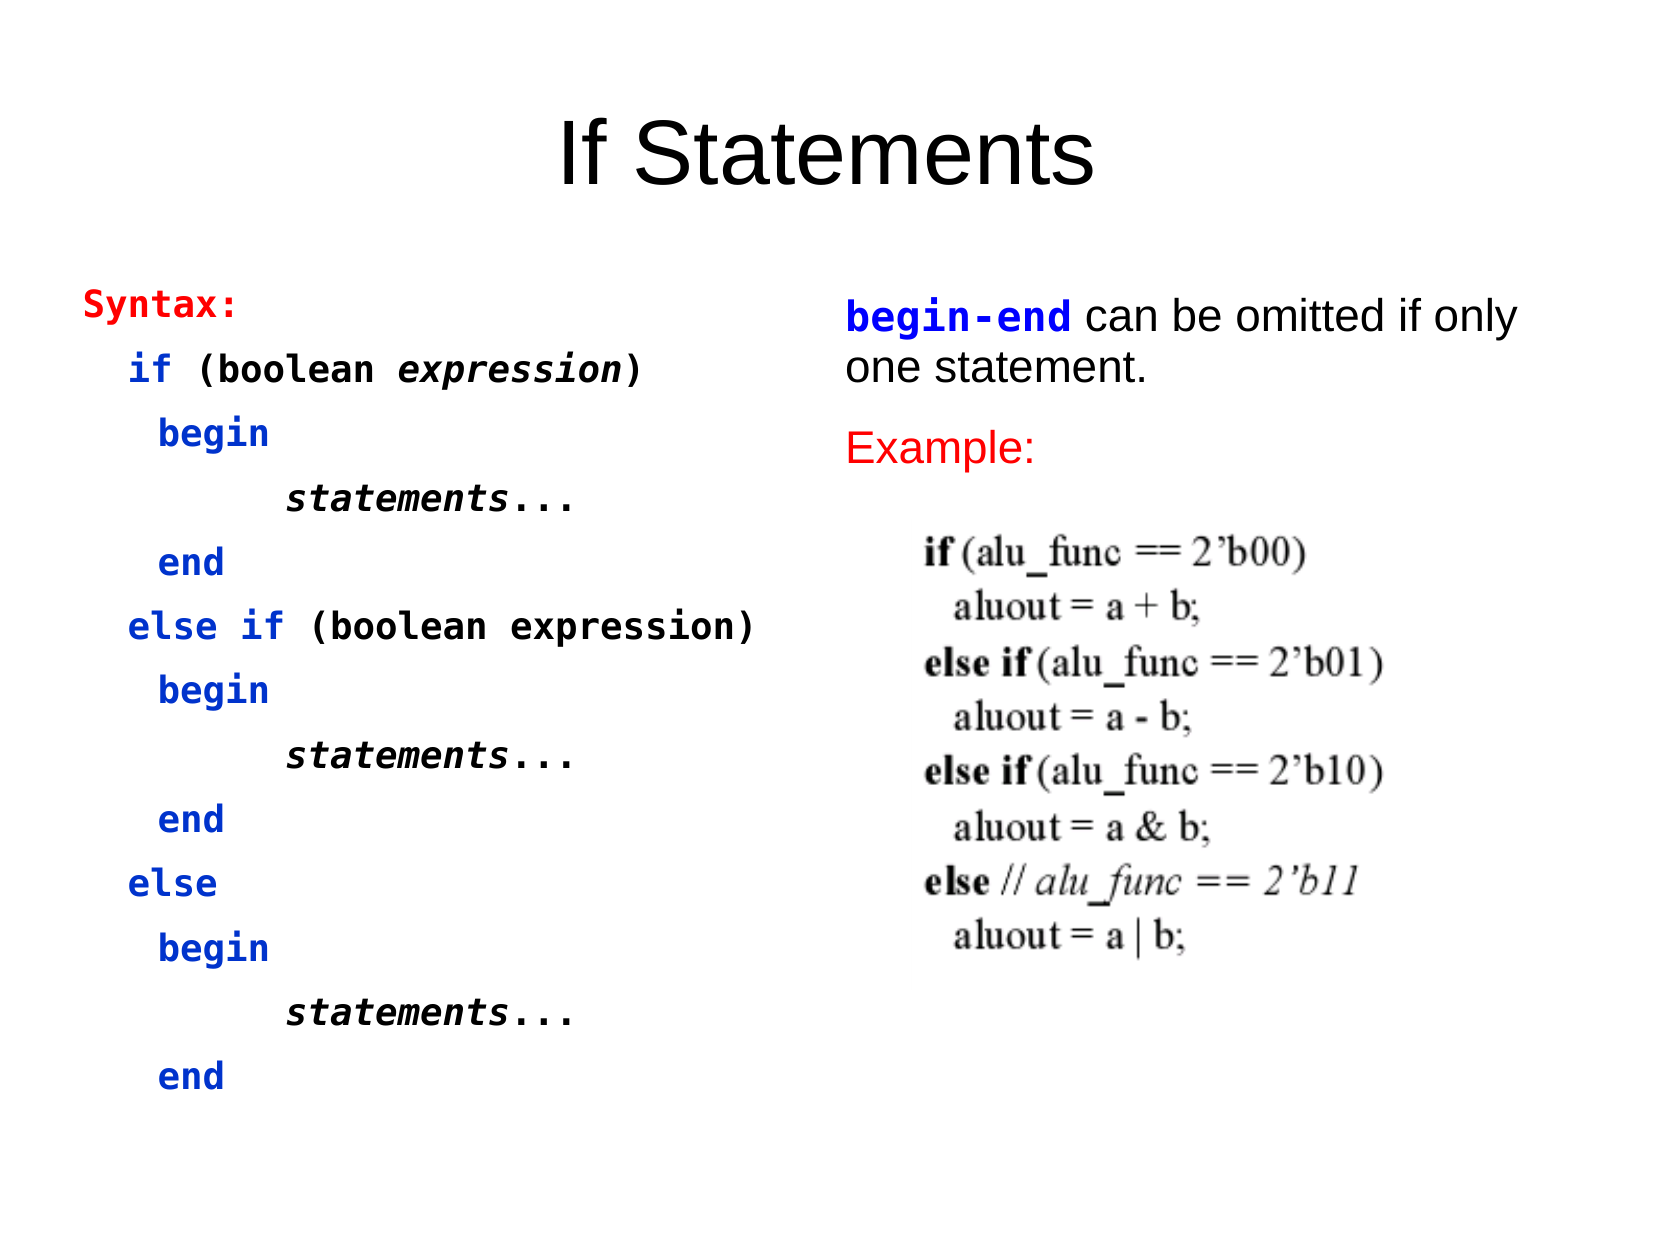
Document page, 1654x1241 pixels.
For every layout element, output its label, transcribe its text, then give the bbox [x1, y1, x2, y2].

list begin-end can be omitted if only one statement. Example: [845, 290, 1572, 526]
picture [910, 519, 1474, 990]
list Syntax: if (boolean expression) begin statements... end else if (boolean expression) begin statements... end else begin statements... end [82, 290, 809, 1109]
title If Statements [82, 49, 1571, 257]
